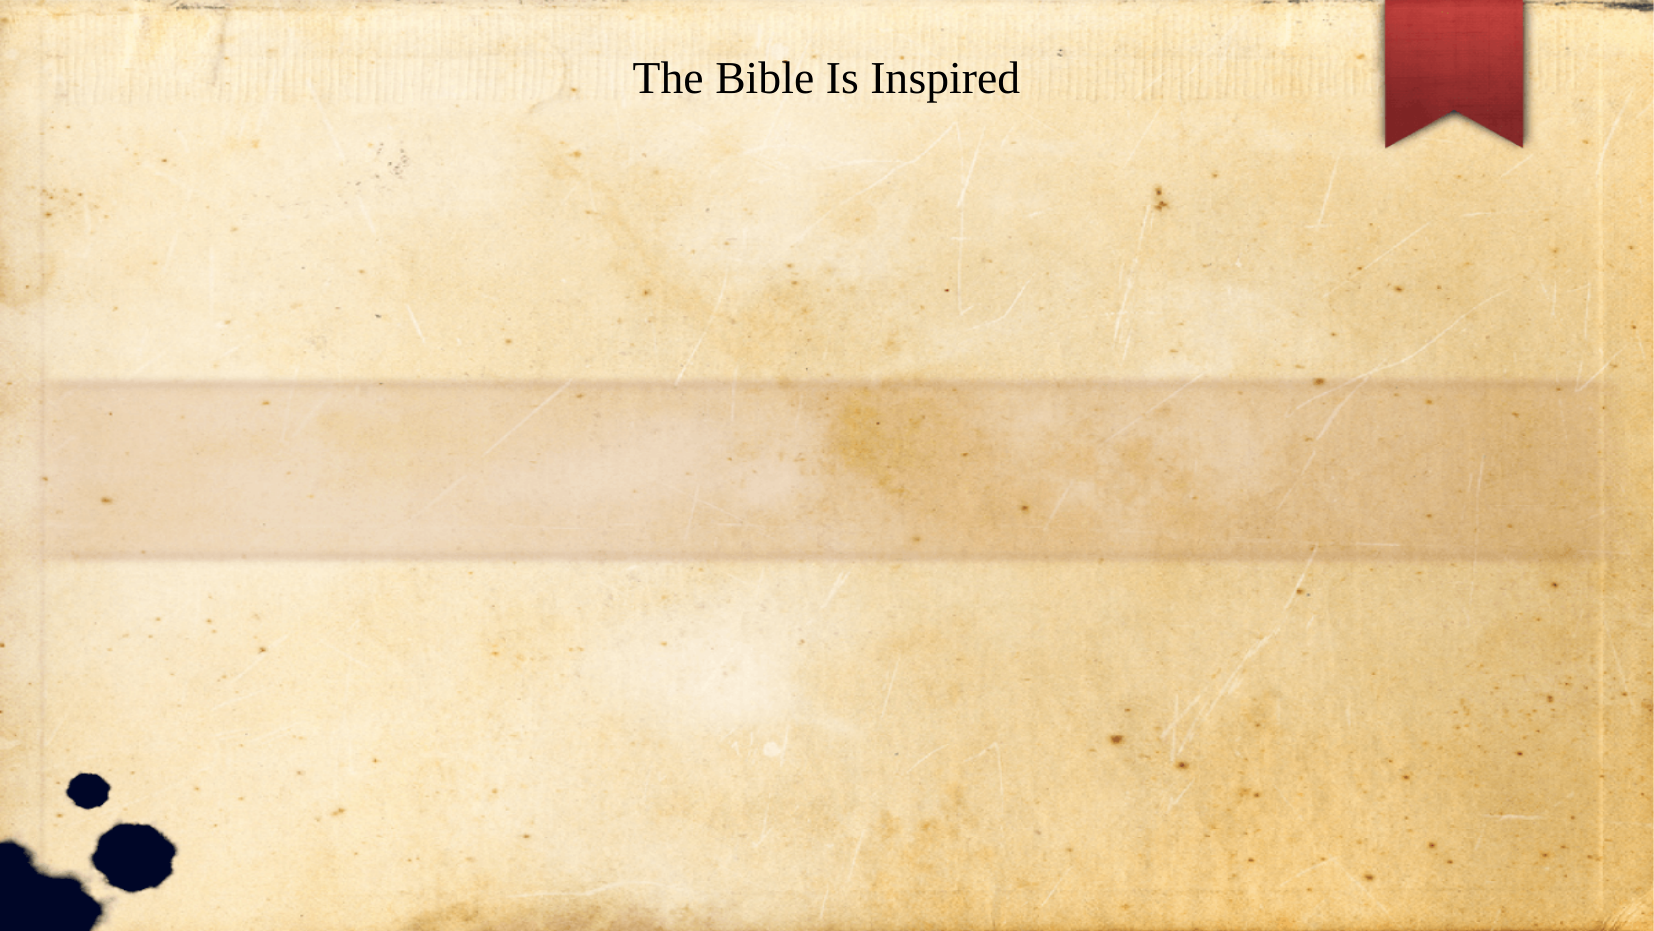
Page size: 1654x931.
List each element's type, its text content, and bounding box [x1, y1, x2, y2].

title The Bible Is Inspired [82, 0, 1571, 156]
picture [0, 0, 1654, 931]
